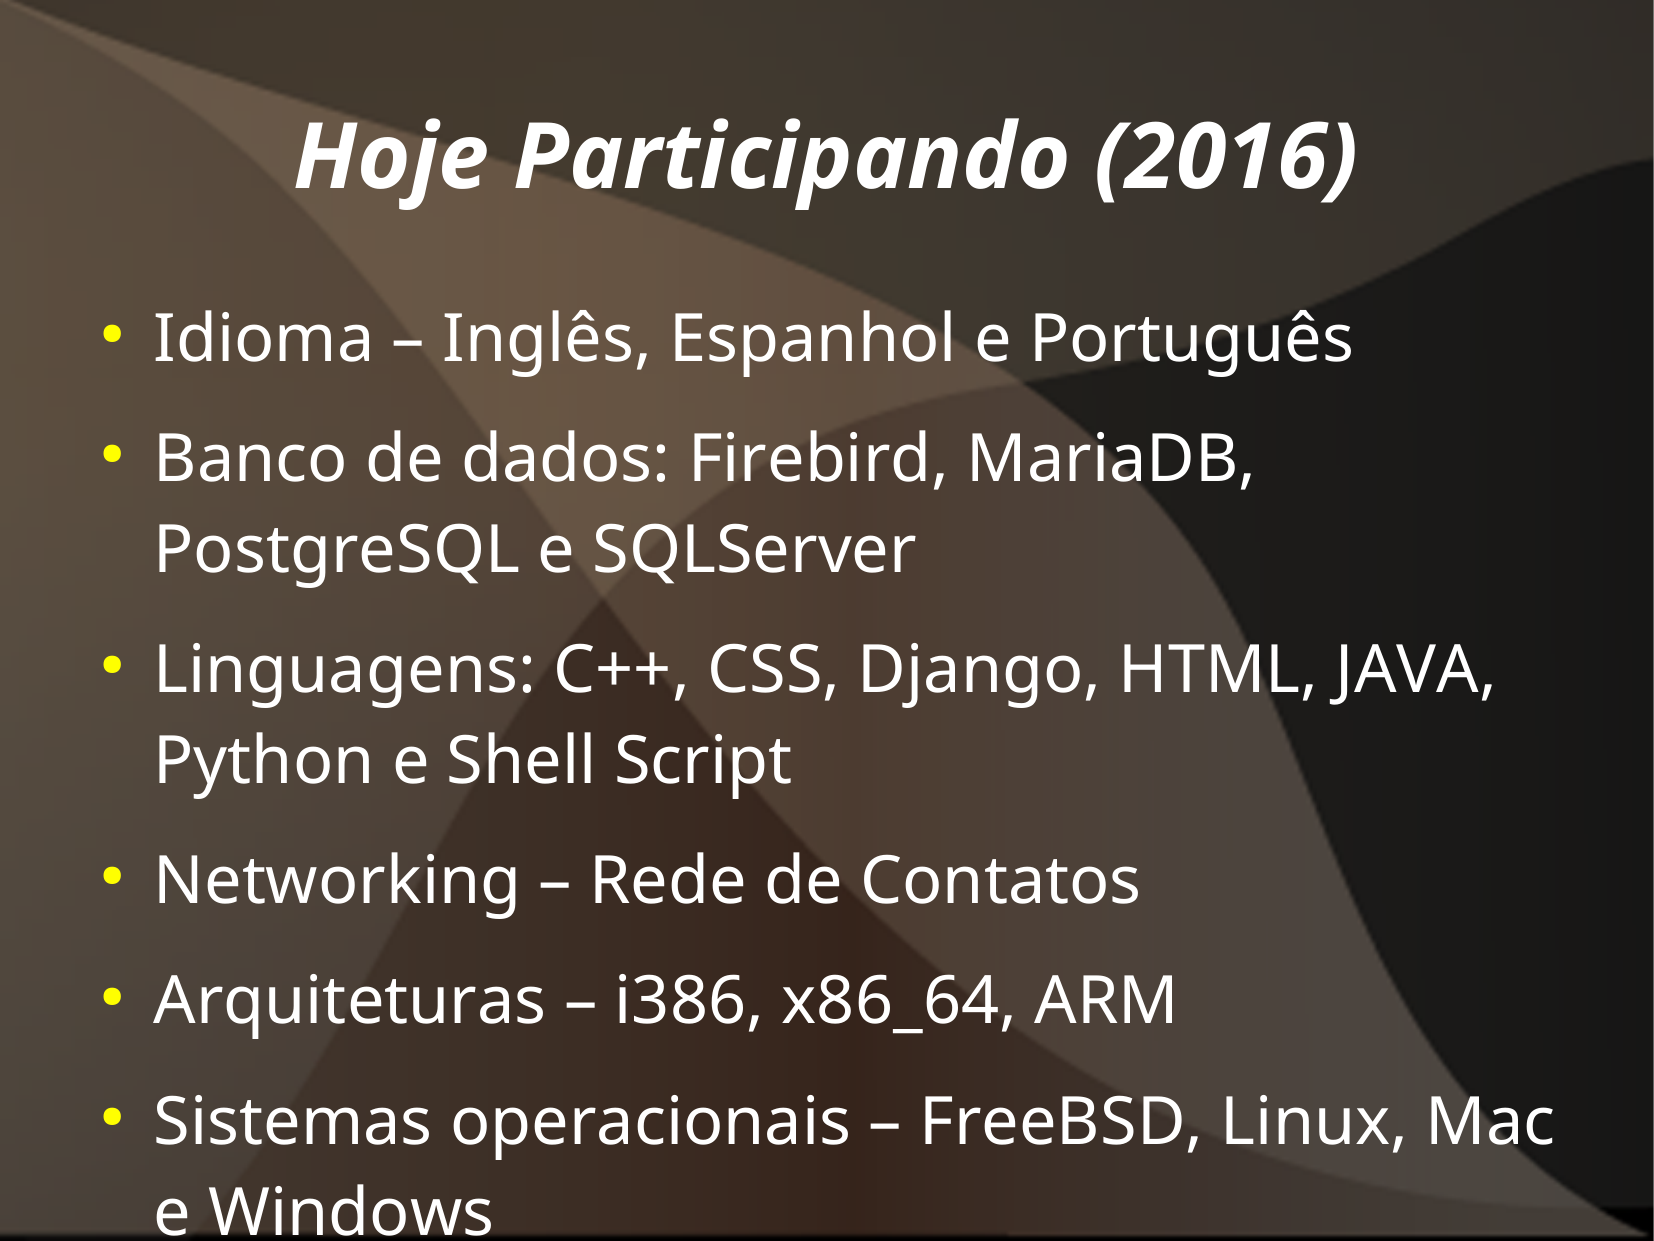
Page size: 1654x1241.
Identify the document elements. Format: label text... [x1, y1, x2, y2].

picture [0, 0, 1654, 1241]
list Idioma – Inglês, Espanhol e Português Banco de dados: Firebird, MariaDB, PostgreSQL e SQLServer Linguagens: C++, CSS, Django, HTML, JAVA, Python e Shell Script Networking – Rede de Contatos Arquiteturas – i386, x86_64, ARM Sistemas operacionais – FreeBSD, Linux, Mac e Windows [82, 290, 1571, 1050]
title Hoje Participando (2016) [82, 49, 1571, 257]
